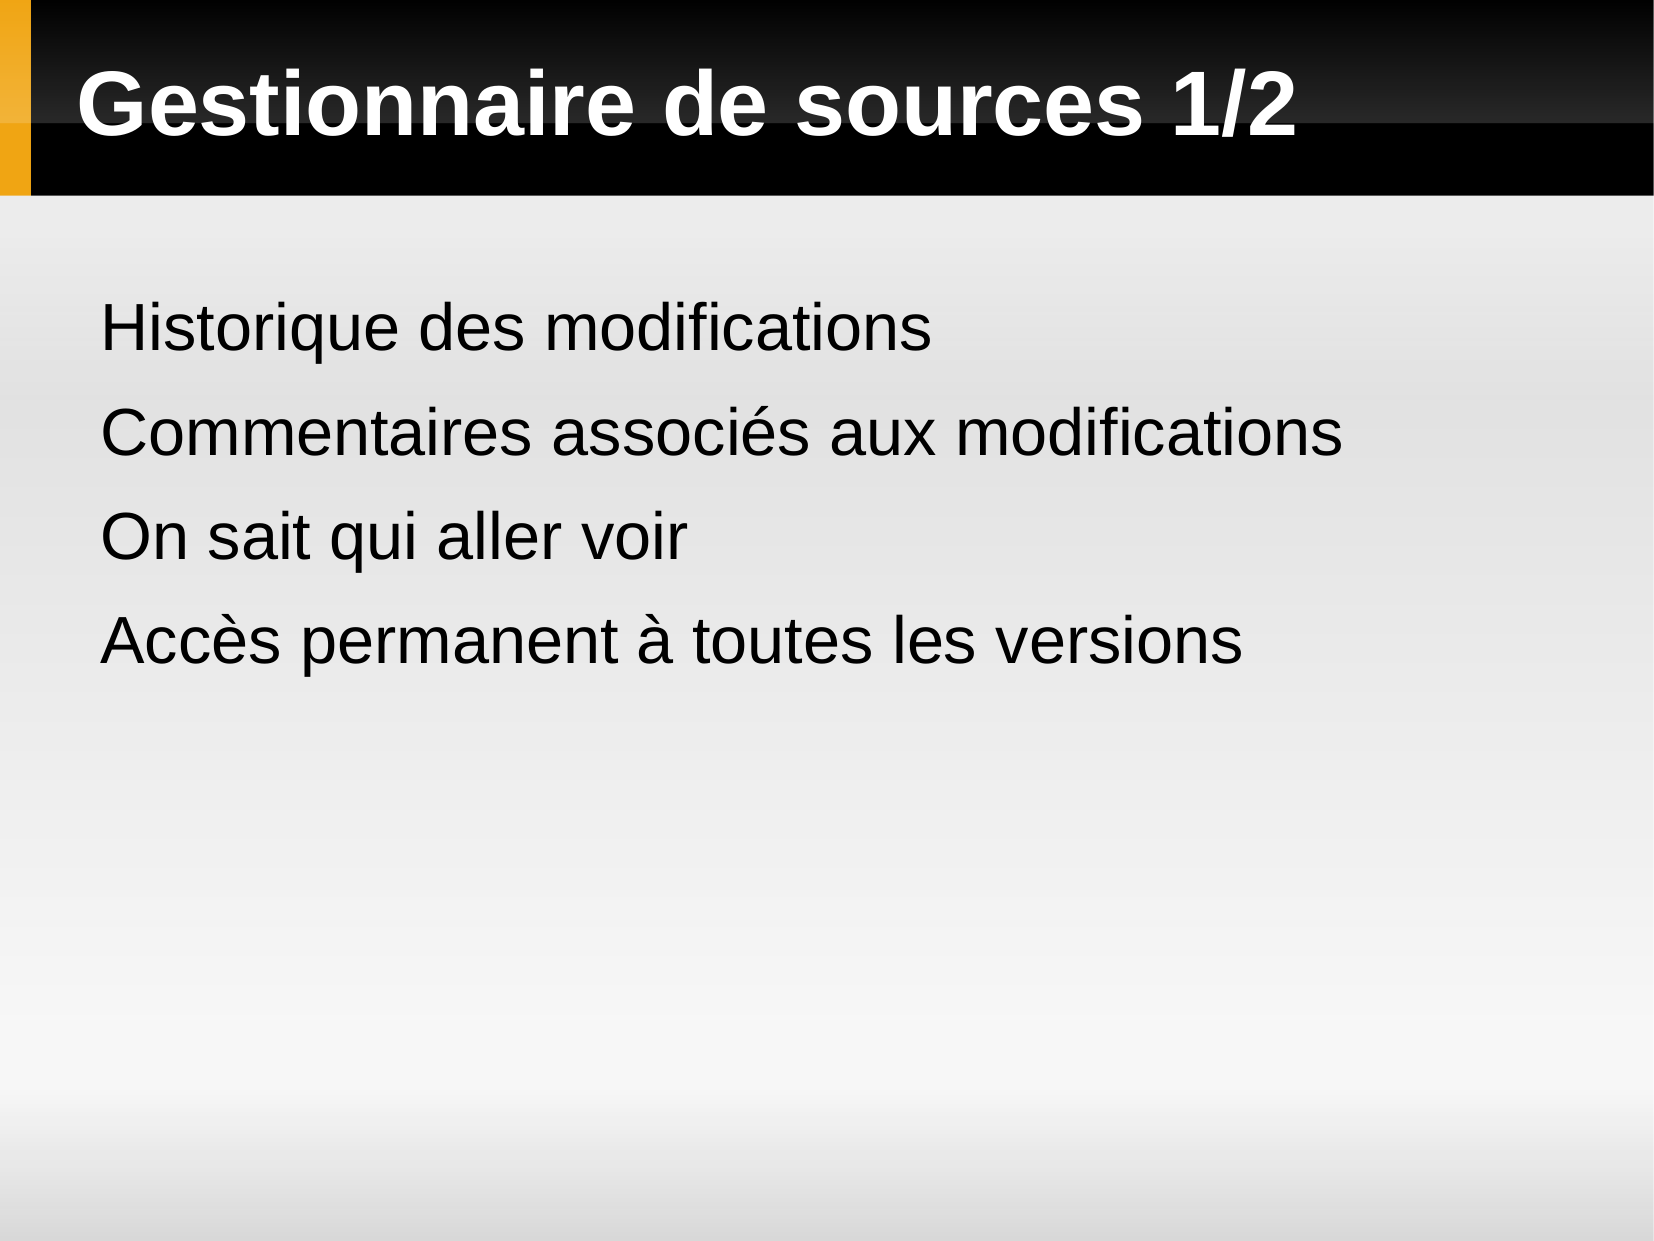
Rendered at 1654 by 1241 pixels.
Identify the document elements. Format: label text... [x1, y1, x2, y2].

list Historique des modifications Commentaires associés aux modifications On sait qui aller voir Accès permanent à toutes les versions [82, 290, 1571, 1094]
picture [0, 0, 1654, 1241]
title Gestionnaire de sources 1/2 [76, 7, 1565, 200]
